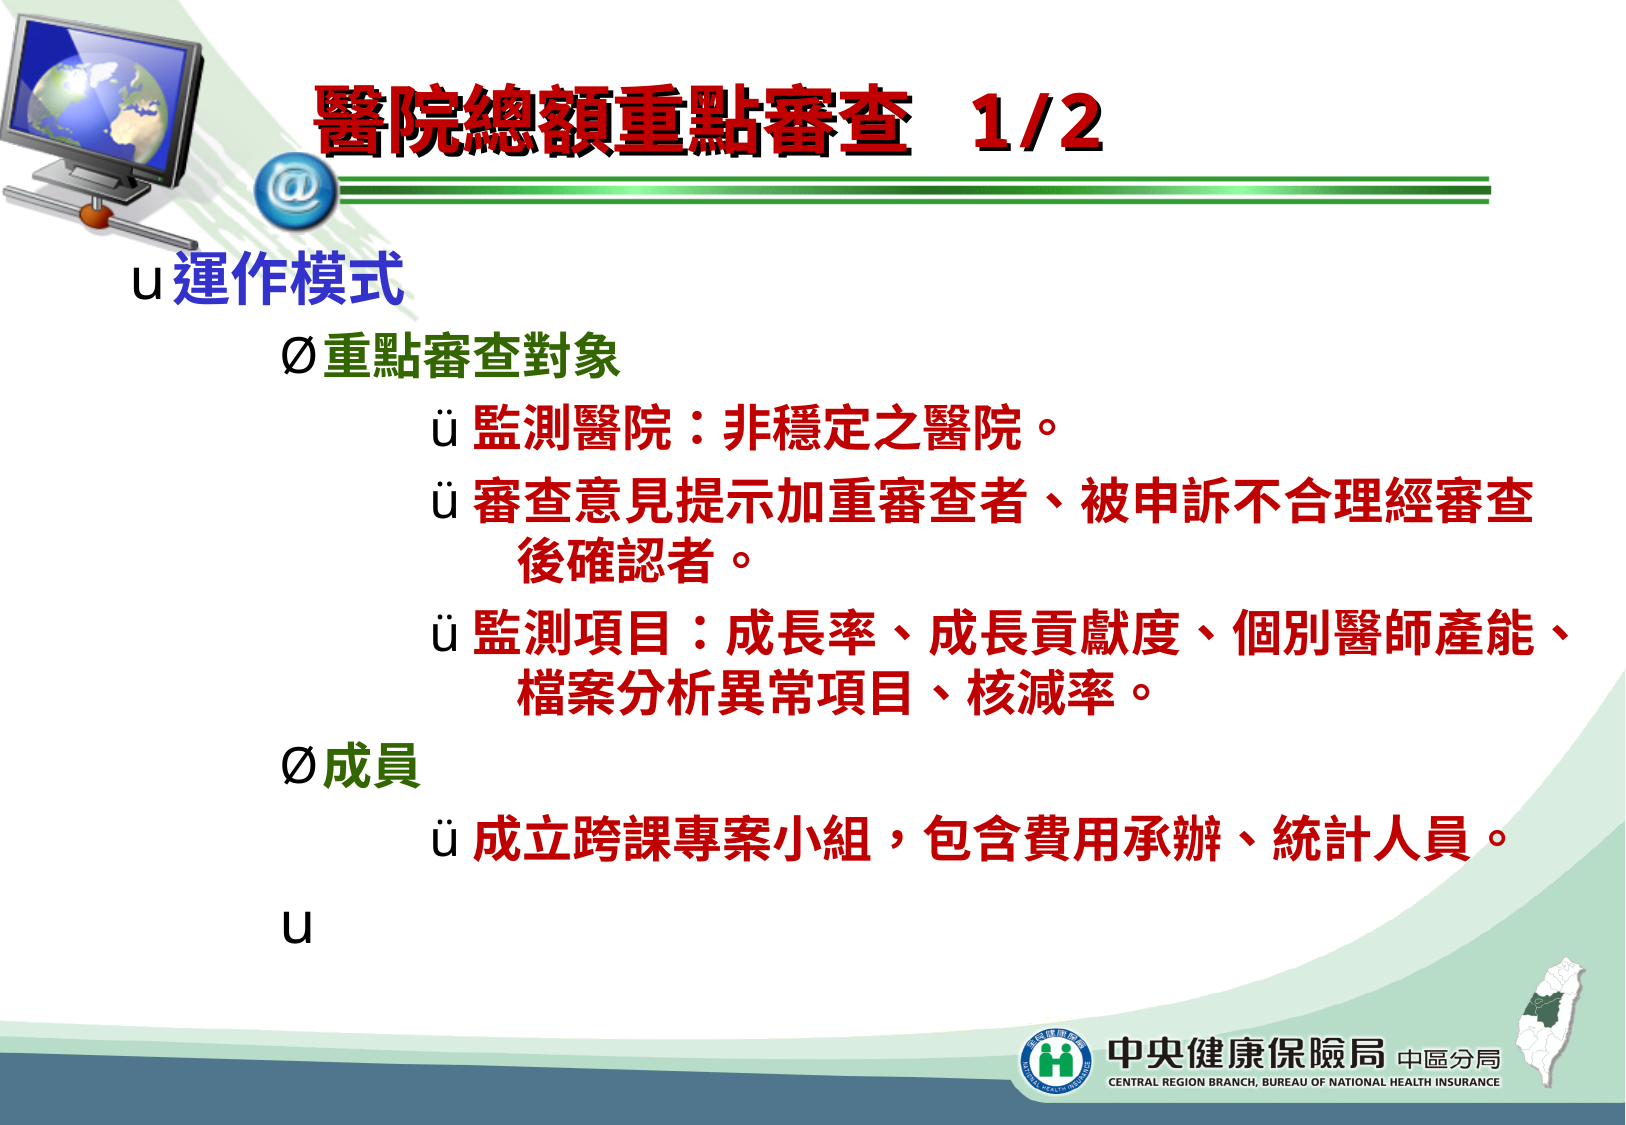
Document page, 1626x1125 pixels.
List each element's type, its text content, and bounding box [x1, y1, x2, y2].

text_box 運作模式 重點審查對象 監測醫院：非穩定之醫院。 審查意見提示加重審查者、被申訴不合理經審查後確認者。 監測項目：成長率、成長貢獻度、個別醫師產能、檔案分析異常項目、核減率。 成員 成立跨課專案小組，包含費用承辦、統計人員。 [27, 234, 1551, 915]
text_box 醫院總額重點審查 1/2 [296, 23, 1503, 211]
